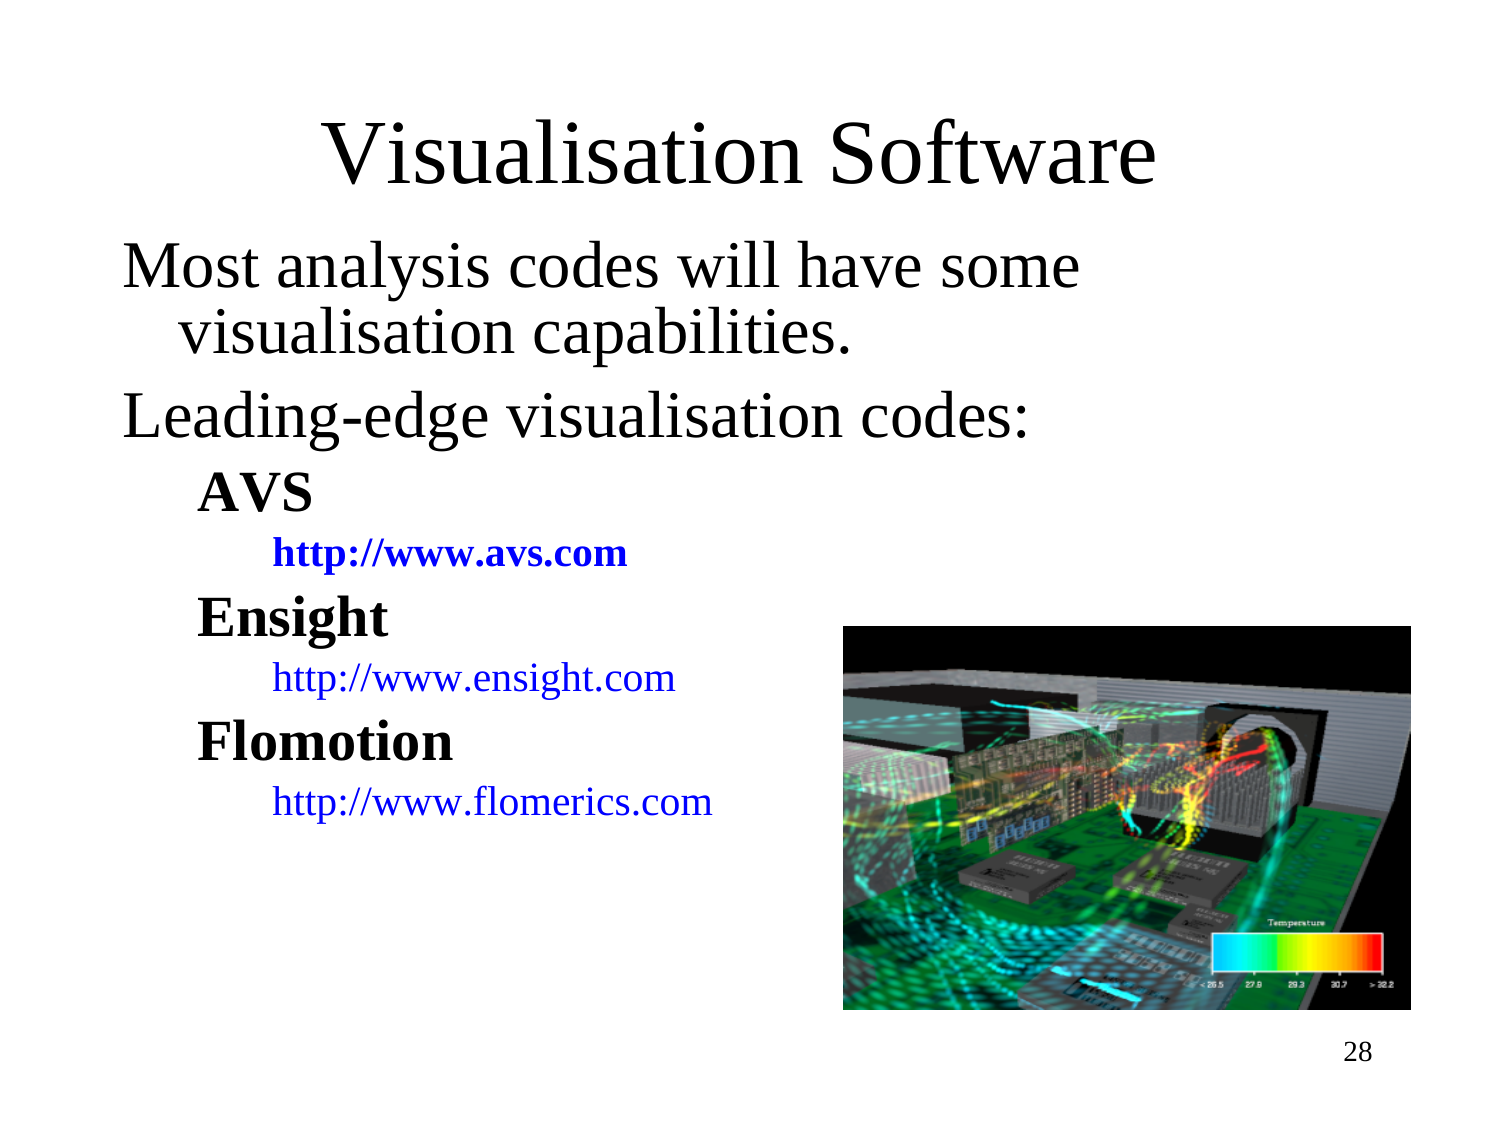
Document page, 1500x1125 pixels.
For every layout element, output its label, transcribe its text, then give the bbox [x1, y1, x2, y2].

list Most analysis codes will have some visualisation capabilities. Leading-edge visualisation codes: AVS http://www.avs.com Ensight http://www.ensight.com Flomotion http://www.flomerics.com [107, 226, 1383, 933]
title Visualisation Software [102, 58, 1378, 246]
picture [843, 626, 1411, 1010]
text_box <number> [1074, 1025, 1388, 1101]
